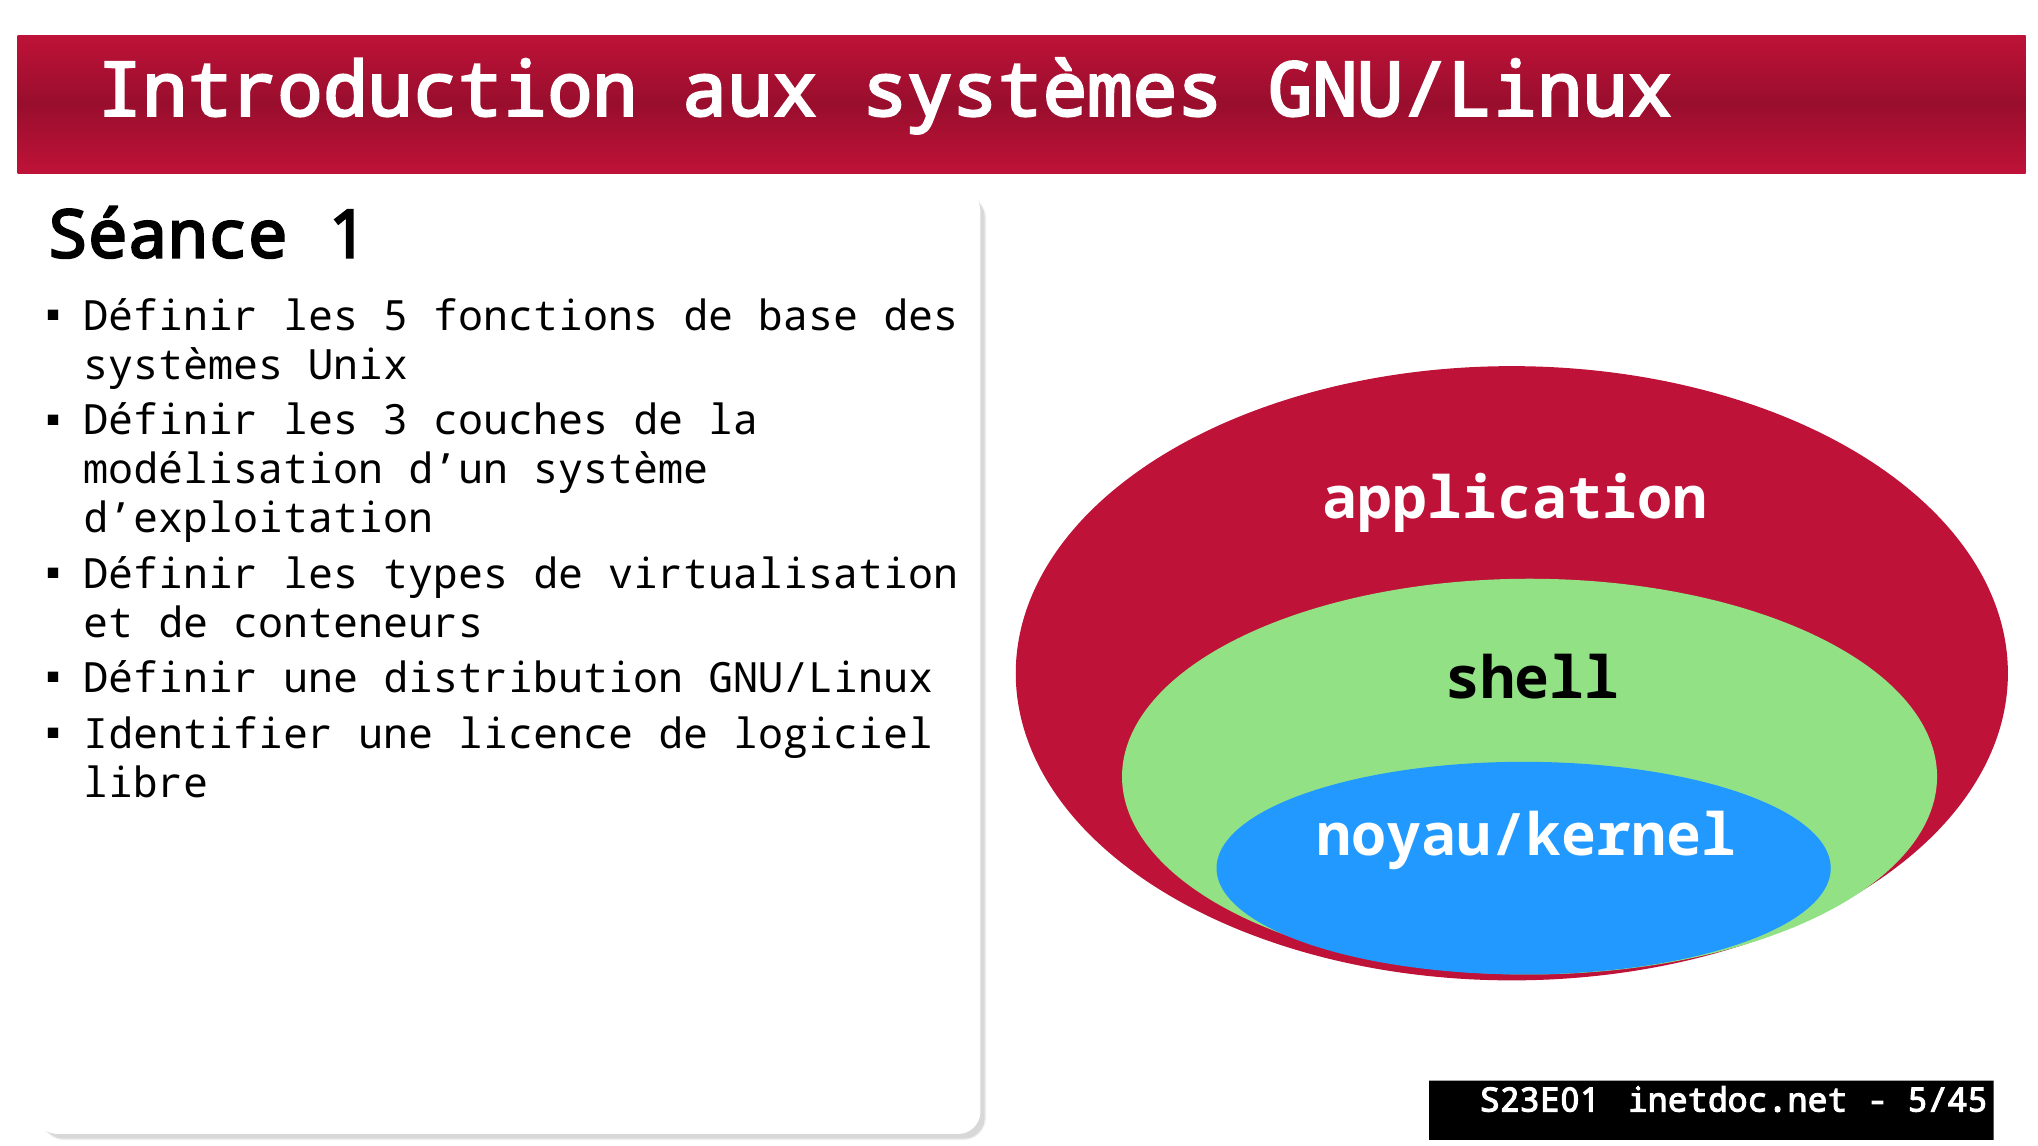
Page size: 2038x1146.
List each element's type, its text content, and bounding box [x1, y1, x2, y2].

text_box Introduction aux systèmes GNU/Linux [17, 35, 2026, 174]
text_box application [1015, 366, 2008, 981]
text_box Séance 1 Définir les 5 fonctions de base des systèmes Unix Définir les 3 couches de la modélisation d’un système d’exploitation Définir les types de virtualisation et de conteneurs Définir une distribution GNU/Linux Identifier une licence de logiciel libre [35, 188, 981, 1134]
text_box shell [1122, 578, 1938, 960]
text_box noyau/kernel [1216, 761, 1831, 975]
text_box S23E01 inetdoc.net - <numéro>/45 [1429, 1080, 1994, 1140]
